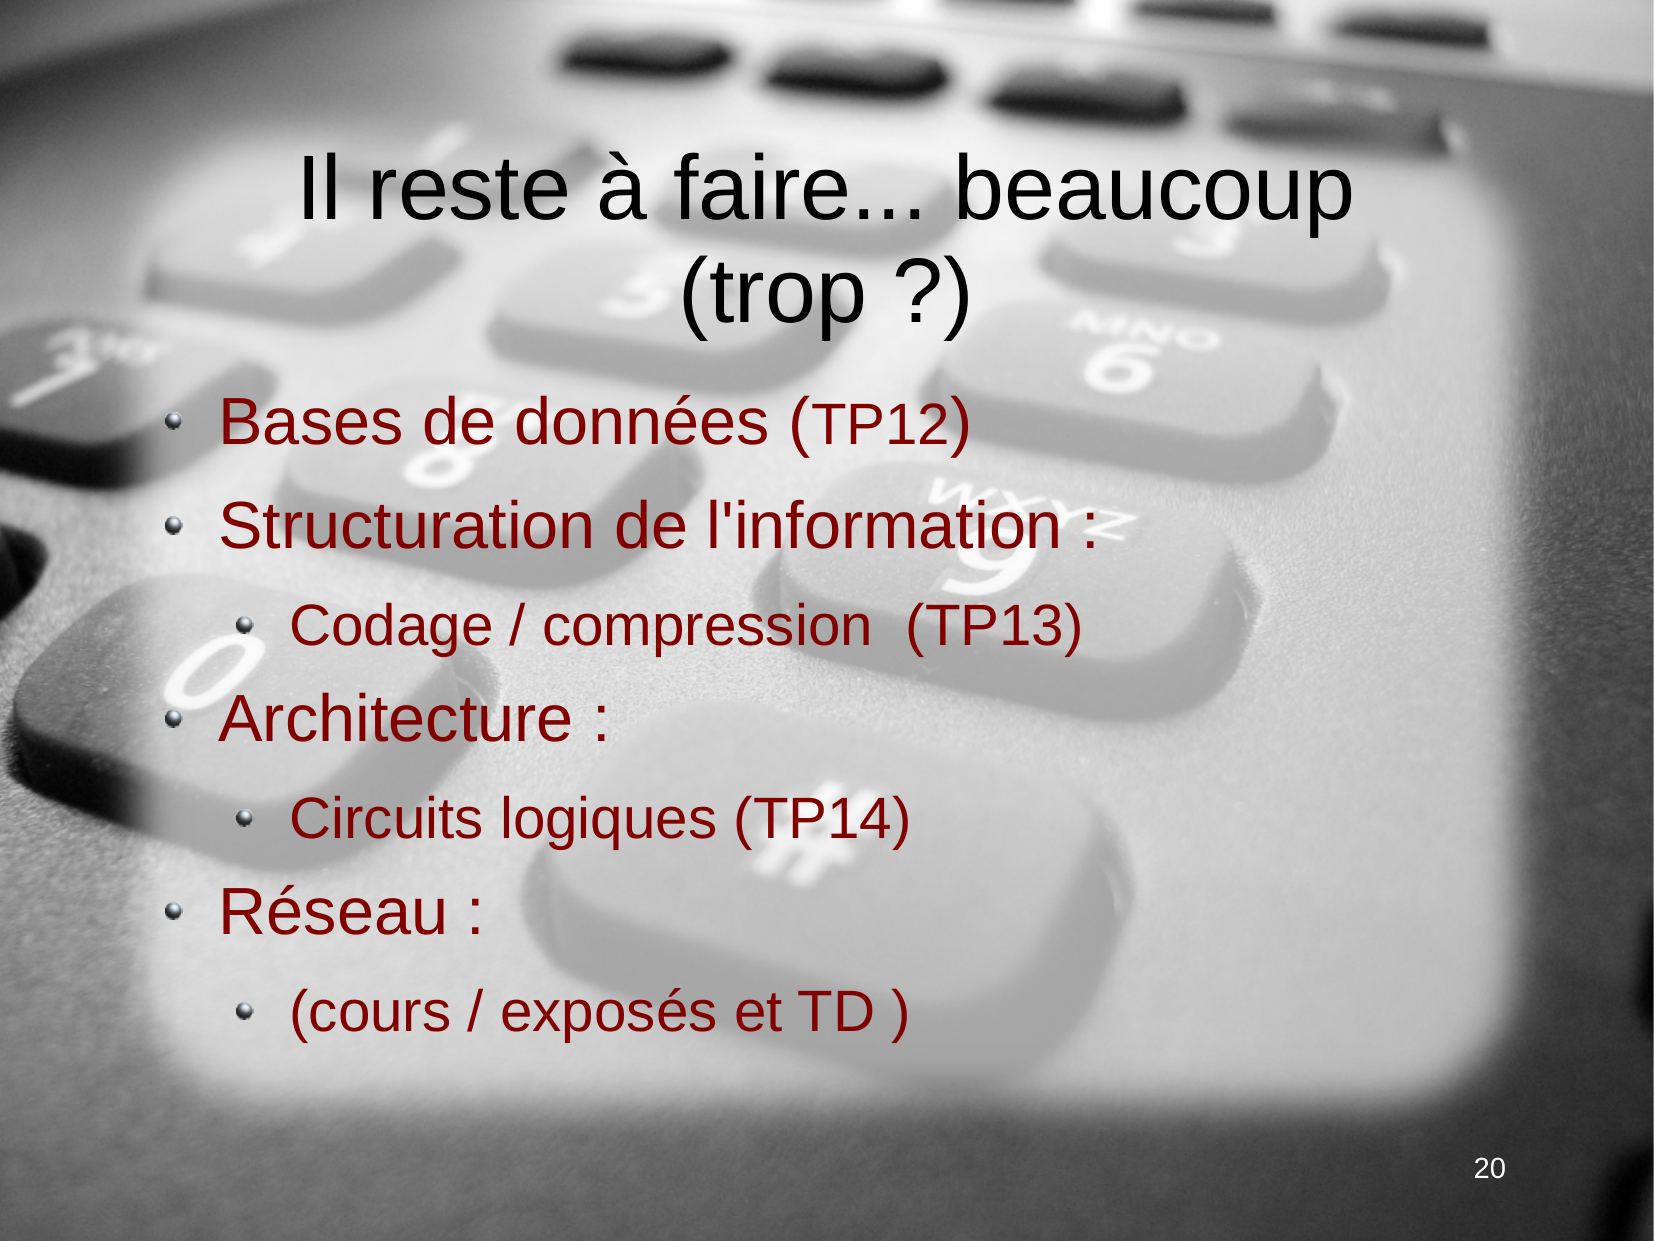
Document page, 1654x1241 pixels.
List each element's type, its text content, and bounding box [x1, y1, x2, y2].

title Il reste à faire... beaucoup (trop ?) [147, 136, 1506, 342]
list Bases de données (TP12) Structuration de l'information : Codage / compression (TP13) Architecture : Circuits logiques (TP14) Réseau : (cours / exposés et TD ) [147, 383, 1506, 1093]
picture [0, 0, 1654, 1241]
